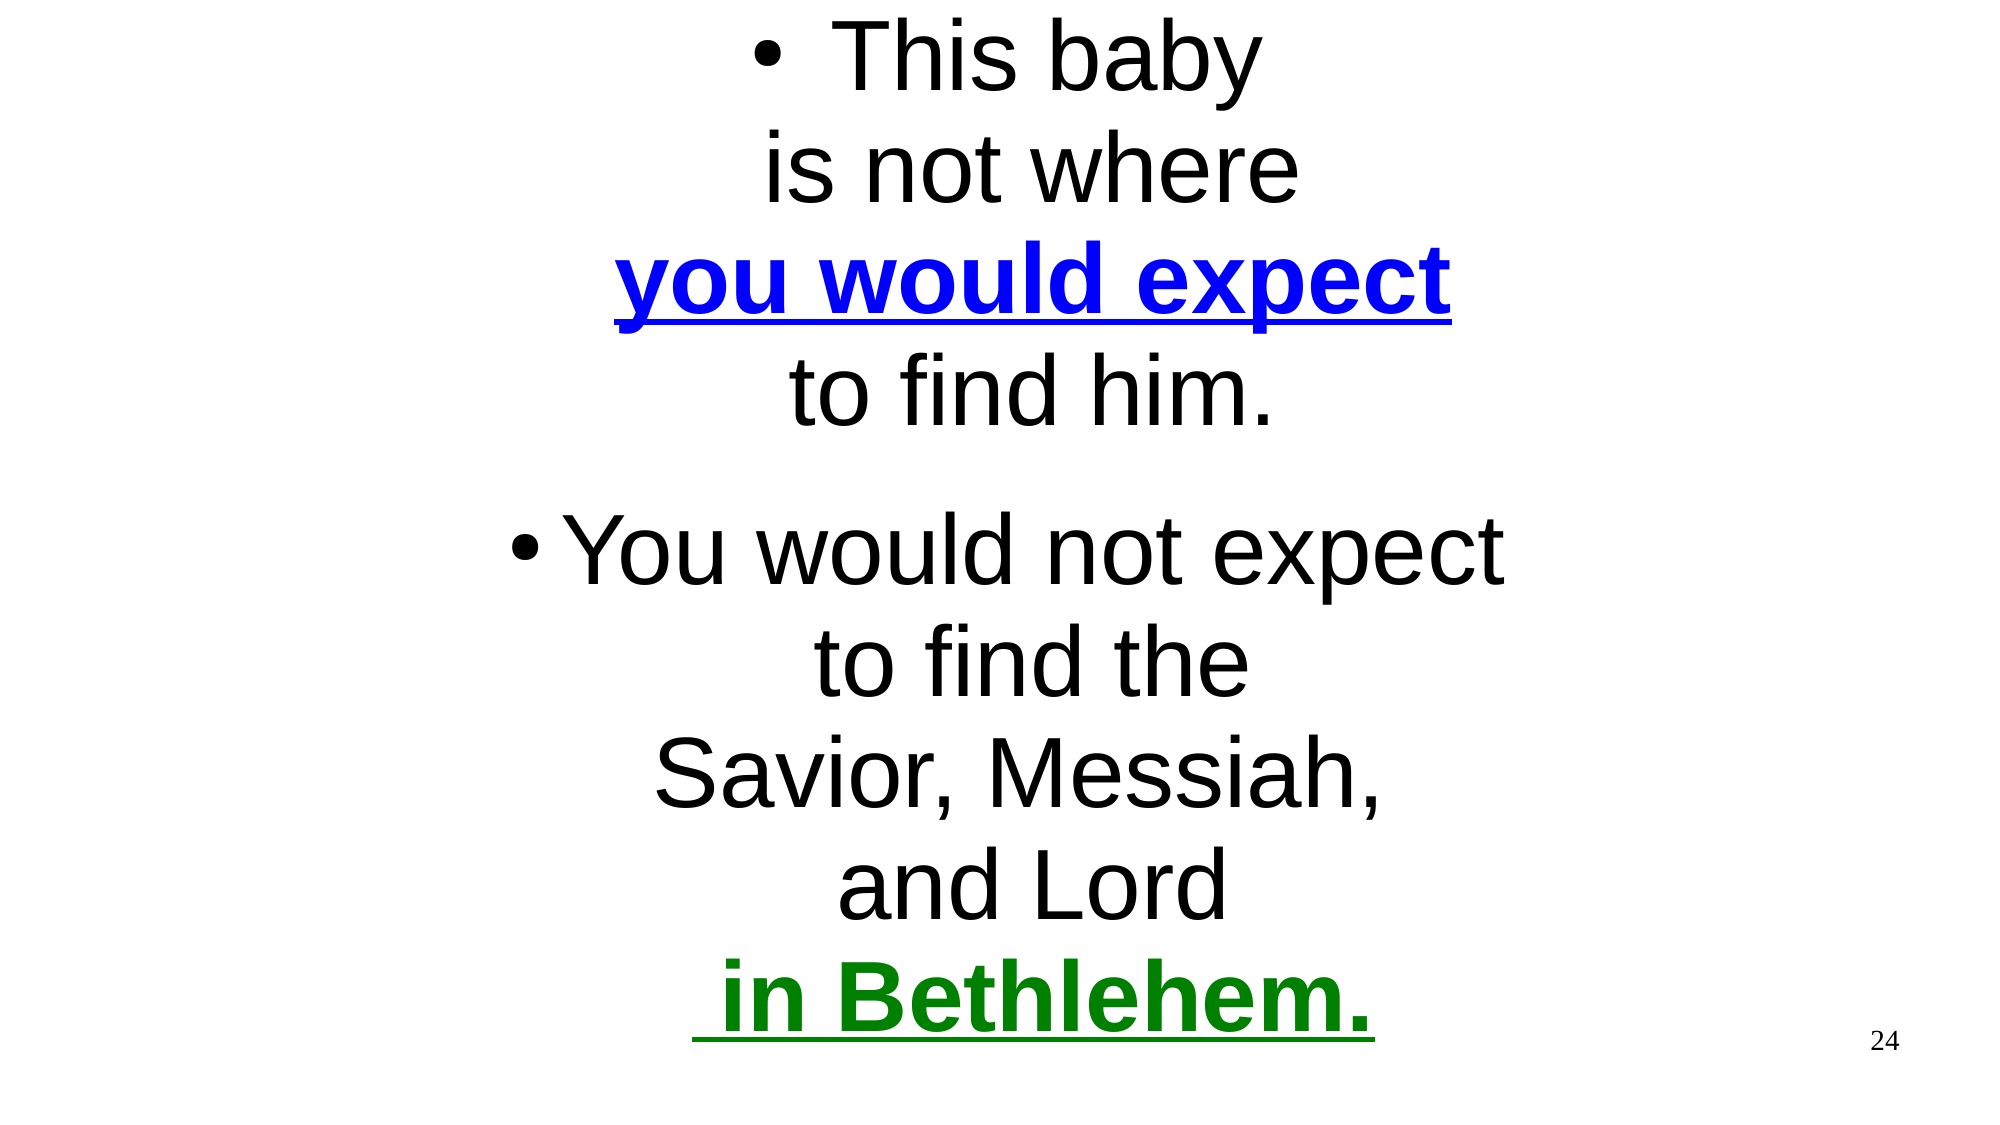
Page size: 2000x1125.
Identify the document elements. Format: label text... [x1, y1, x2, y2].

list This baby is not where you would expect to find him. You would not expect to find the Savior, Messiah, and Lord in Bethlehem. [0, 0, 1996, 1123]
